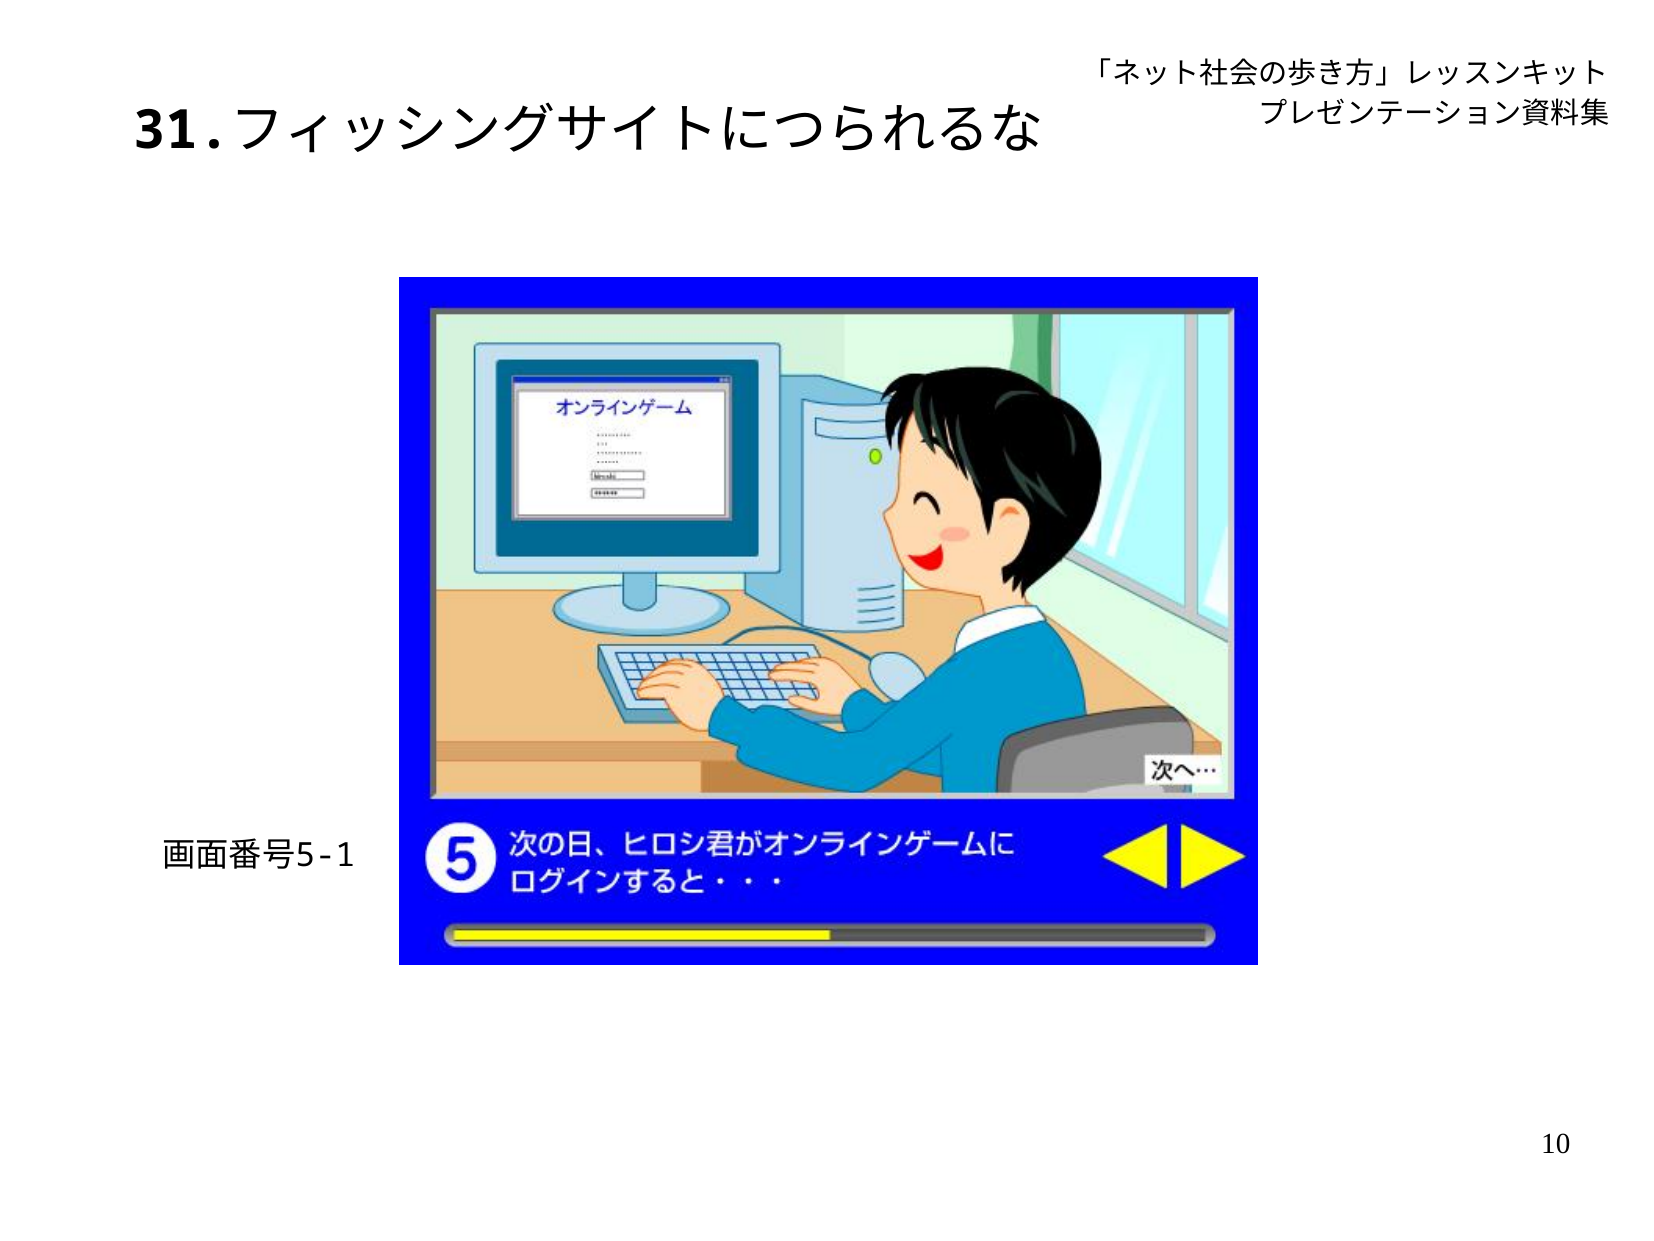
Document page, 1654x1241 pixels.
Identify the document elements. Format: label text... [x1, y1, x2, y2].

picture [399, 277, 1258, 965]
text_box 「ネット社会の歩き方」レッスンキット プレゼンテーション資料集 [1062, 44, 1625, 139]
text_box 31.フィッシングサイトにつられるな [118, 88, 1093, 169]
text_box 画面番号5-1 [147, 826, 384, 882]
